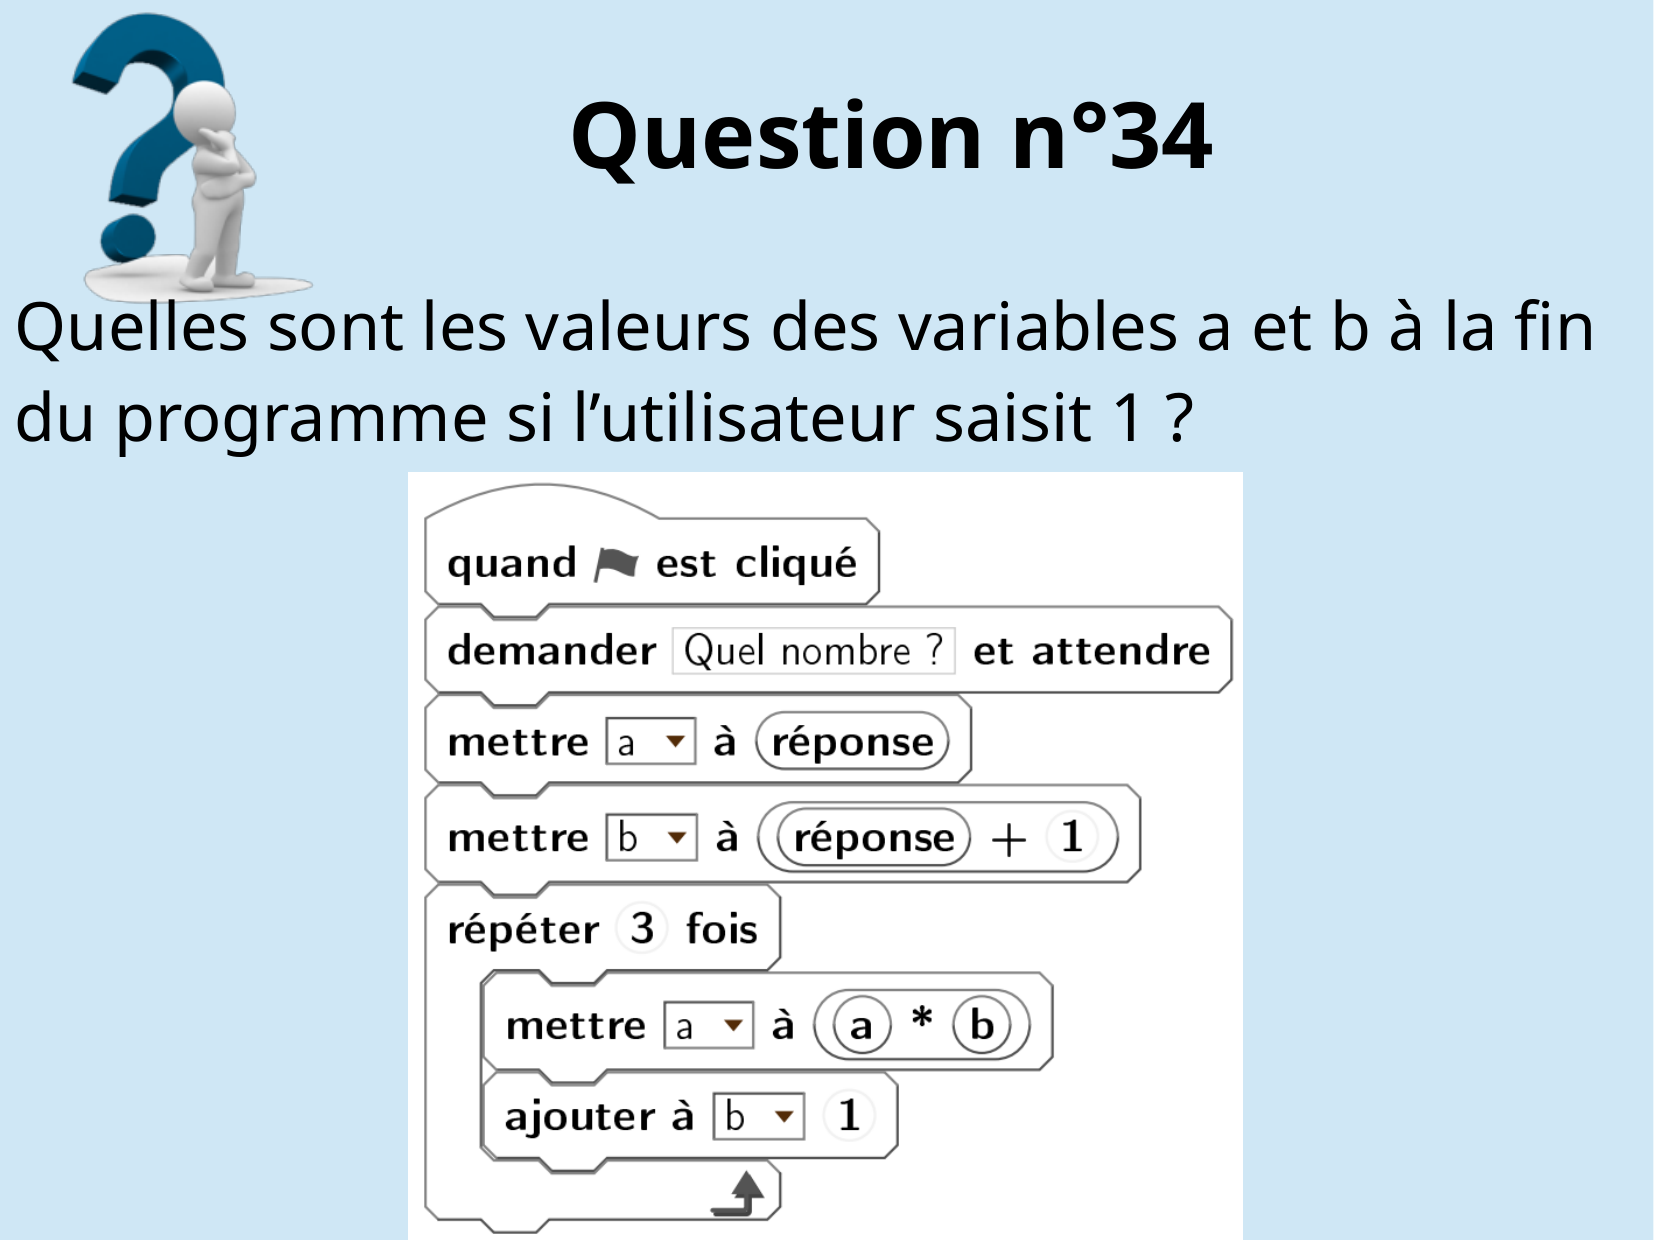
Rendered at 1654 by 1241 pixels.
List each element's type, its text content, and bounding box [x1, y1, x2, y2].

picture [59, 0, 316, 271]
text_box Quelles sont les valeurs des variables a et b à la fin du programme si l’utilisateur saisit 1 ? [0, 271, 1654, 473]
picture [408, 472, 1243, 1241]
title Question n°34 [316, 29, 1636, 237]
